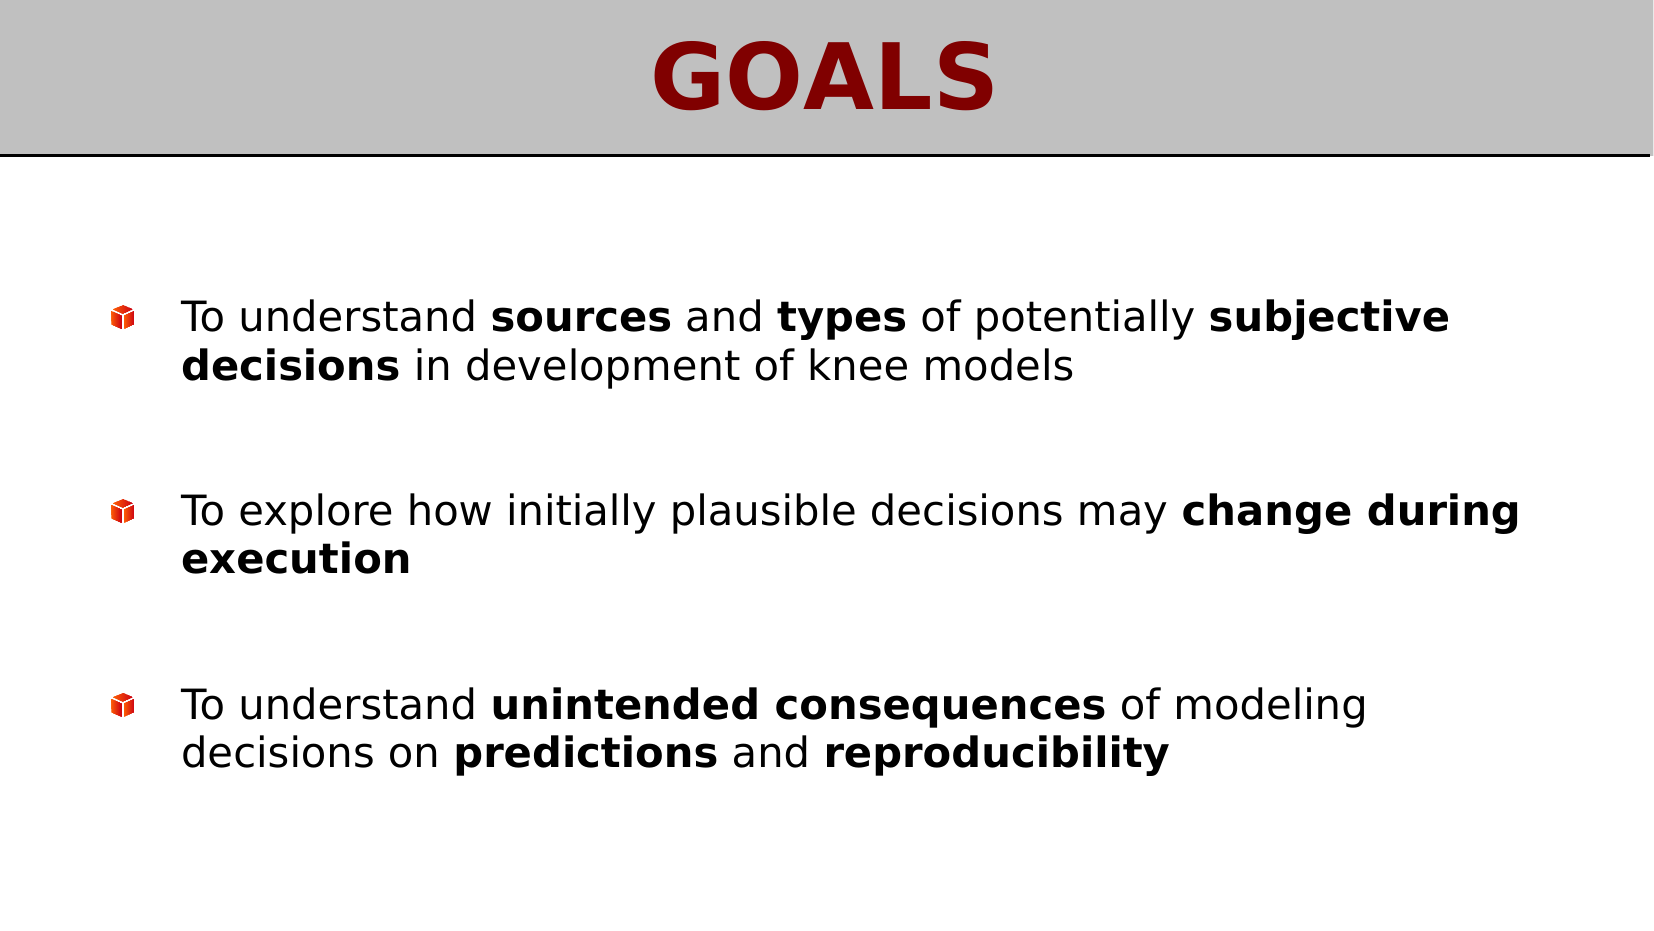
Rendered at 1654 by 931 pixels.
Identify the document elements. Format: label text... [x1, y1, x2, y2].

text_box [0, 0, 1654, 156]
text_box To understand sources and types of potentially subjective decisions in development of knee models To explore how initially plausible decisions may change during execution To understand unintended consequences of modeling decisions on predictions and reproducibility [95, 285, 1559, 791]
text_box GOALS [0, 24, 1651, 132]
